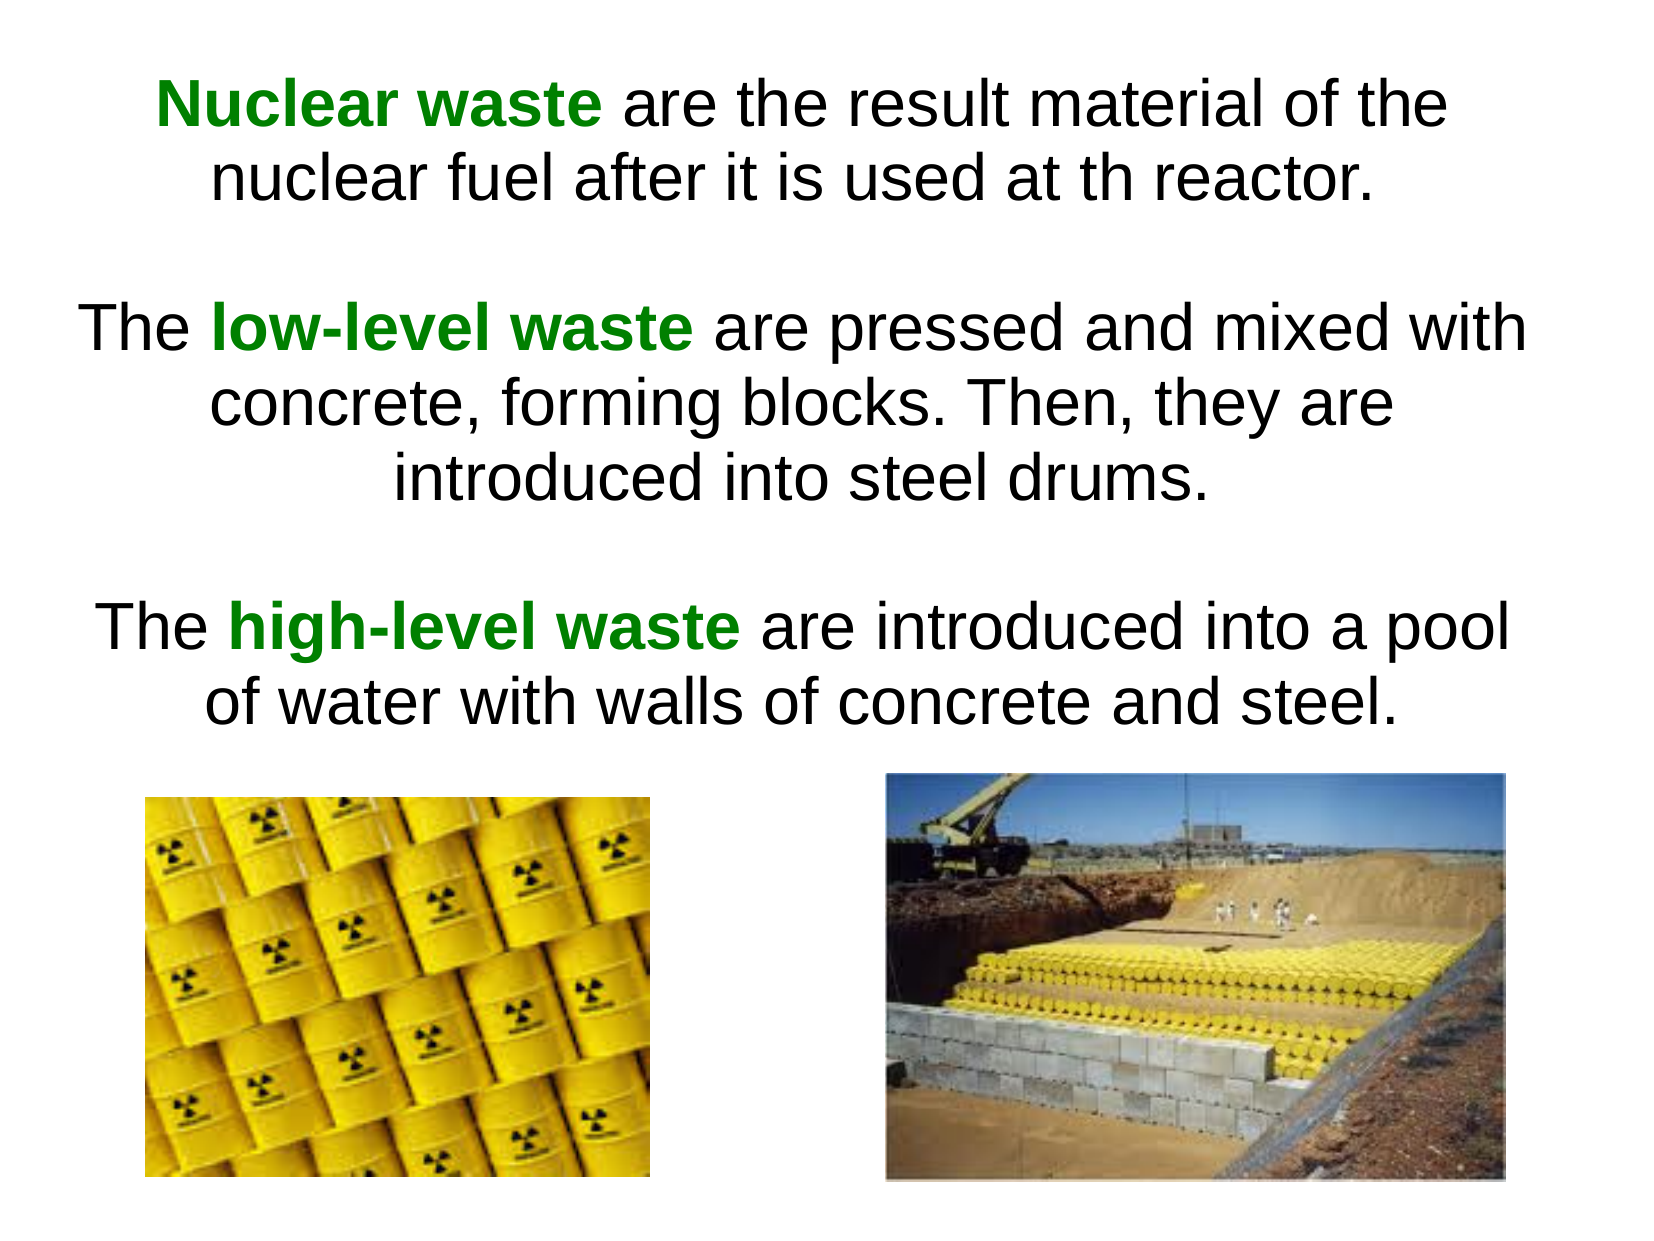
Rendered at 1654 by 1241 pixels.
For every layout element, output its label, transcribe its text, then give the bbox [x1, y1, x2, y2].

subtitle Nuclear waste are the result material of the nuclear fuel after it is used at th reactor. The low-level waste are pressed and mixed with concrete, forming blocks. Then, they are introduced into steel drums. The high-level waste are introduced into a pool of water with walls of concrete and steel. [59, 0, 1548, 1013]
picture [885, 773, 1506, 1182]
picture [145, 797, 650, 1177]
